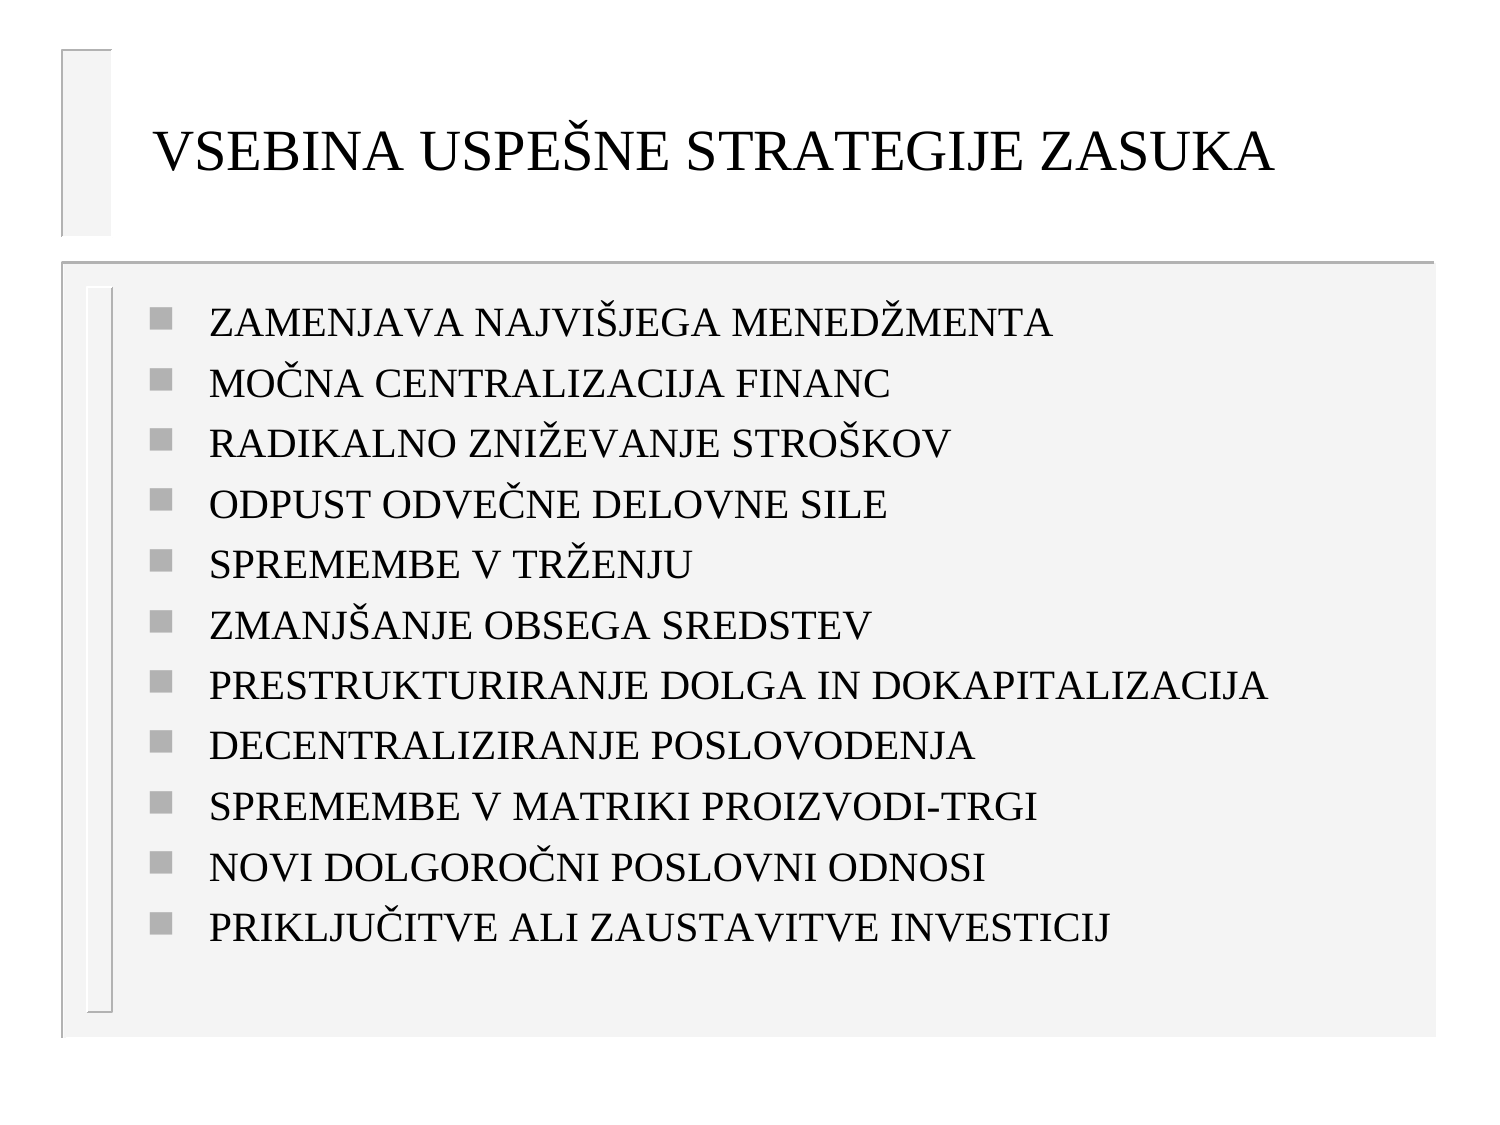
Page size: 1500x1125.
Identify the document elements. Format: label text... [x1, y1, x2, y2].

list ZAMENJAVA NAJVIŠJEGA MENEDŽMENTA MOČNA CENTRALIZACIJA FINANC RADIKALNO ZNIŽEVANJE STROŠKOV ODPUST ODVEČNE DELOVNE SILE SPREMEMBE V TRŽENJU ZMANJŠANJE OBSEGA SREDSTEV PRESTRUKTURIRANJE DOLGA IN DOKAPITALIZACIJA DECENTRALIZIRANJE POSLOVODENJA SPREMEMBE V MATRIKI PROIZVODI-TRGI NOVI DOLGOROČNI POSLOVNI ODNOSI PRIKLJUČITVE ALI ZAUSTAVITVE INVESTICIJ [137, 287, 1413, 963]
title VSEBINA USPEŠNE STRATEGIJE ZASUKA [137, 56, 1413, 238]
